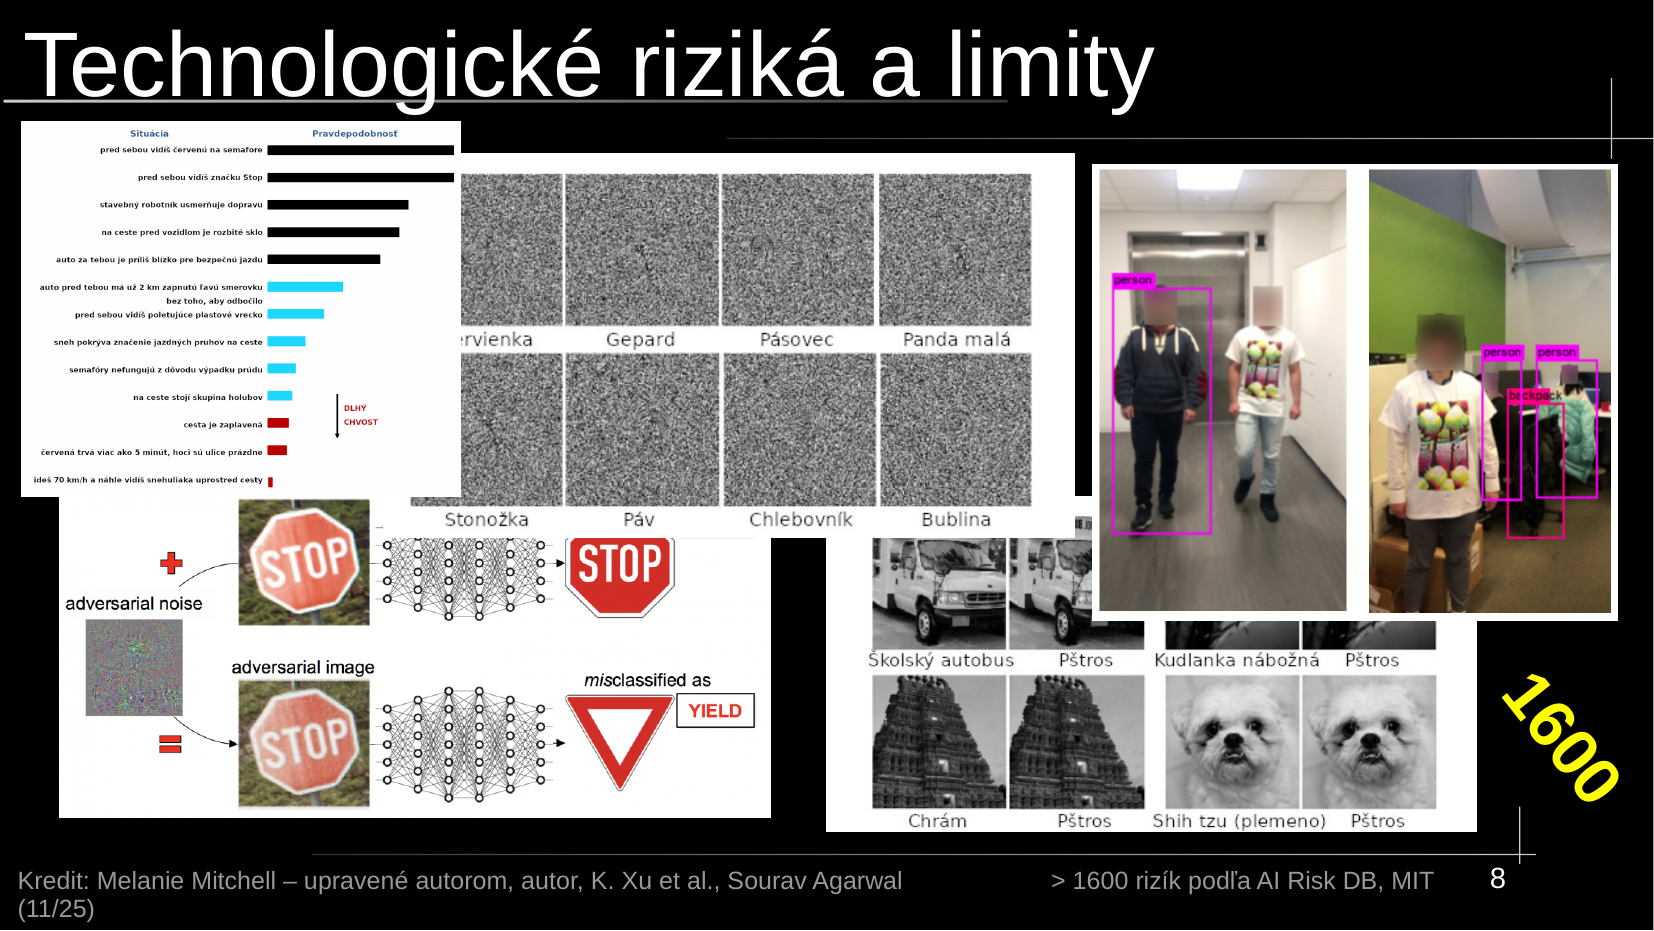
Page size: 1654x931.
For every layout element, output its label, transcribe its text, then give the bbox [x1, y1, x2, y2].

title 1600 [1473, 645, 1654, 836]
title Kredit: Melanie Mitchell – upravené autorom, autor, K. Xu et al., Sourav Agarwal > 1600 rizík podľa AI Risk DB, MIT (11/25) [17, 862, 1477, 928]
title Technologické riziká a limity [23, 11, 1589, 119]
picture [21, 121, 1618, 832]
